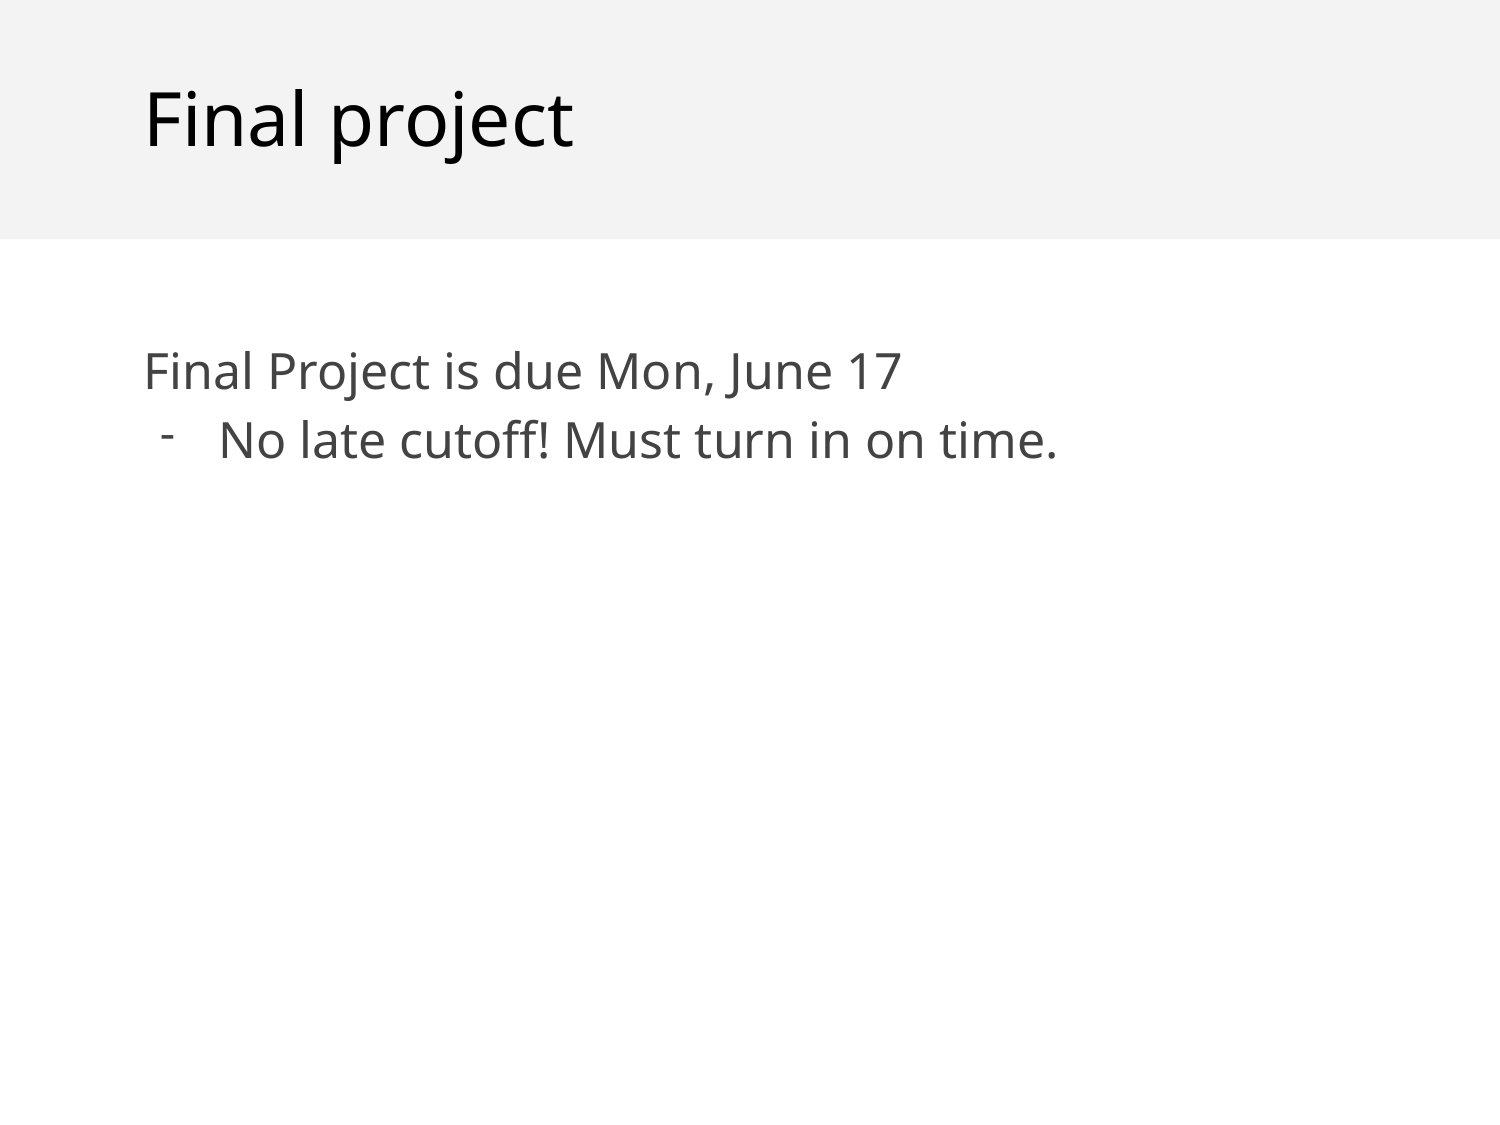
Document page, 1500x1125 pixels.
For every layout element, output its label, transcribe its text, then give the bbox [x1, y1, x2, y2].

title Final project [128, 56, 1372, 183]
list Final Project is due Mon, June 17 No late cutoff! Must turn in on time. [128, 255, 1372, 1074]
